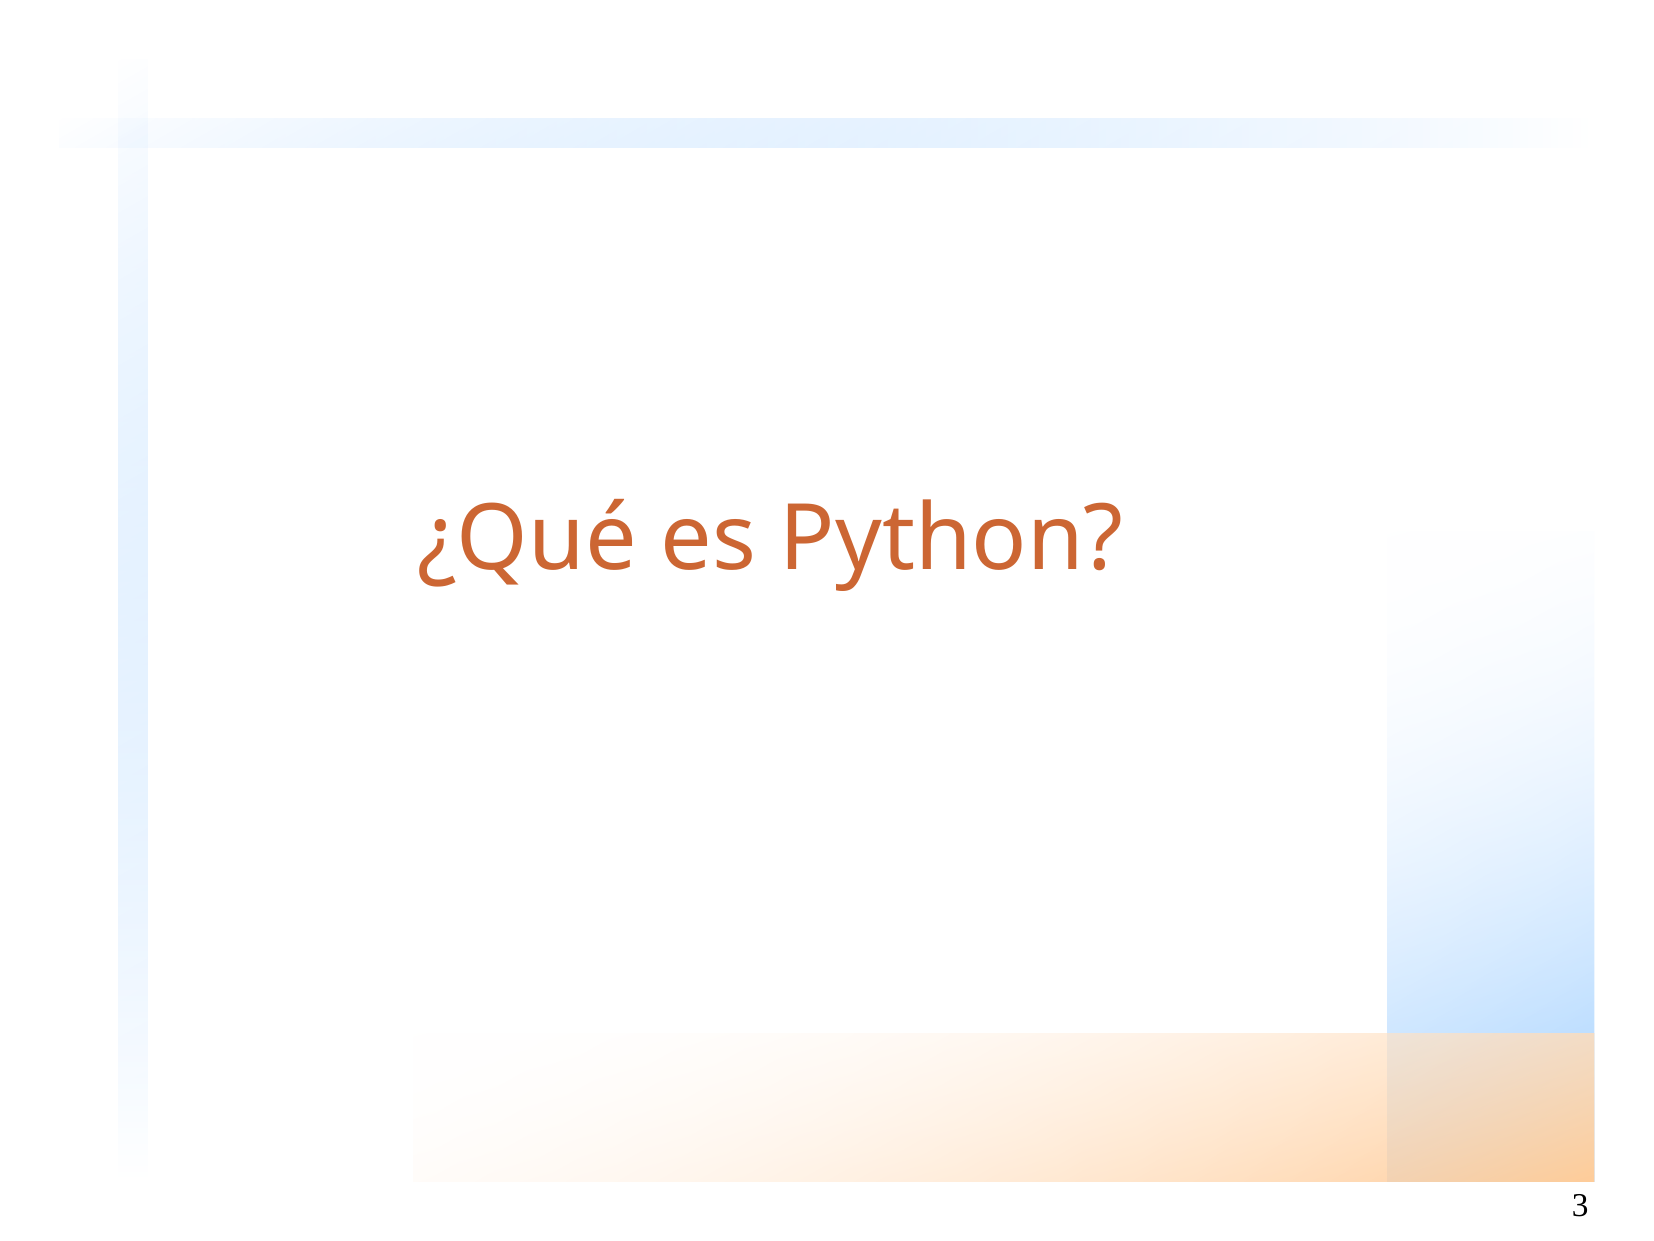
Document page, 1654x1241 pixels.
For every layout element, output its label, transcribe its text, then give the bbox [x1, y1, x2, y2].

title ¿Qué es Python? [153, 457, 1388, 610]
